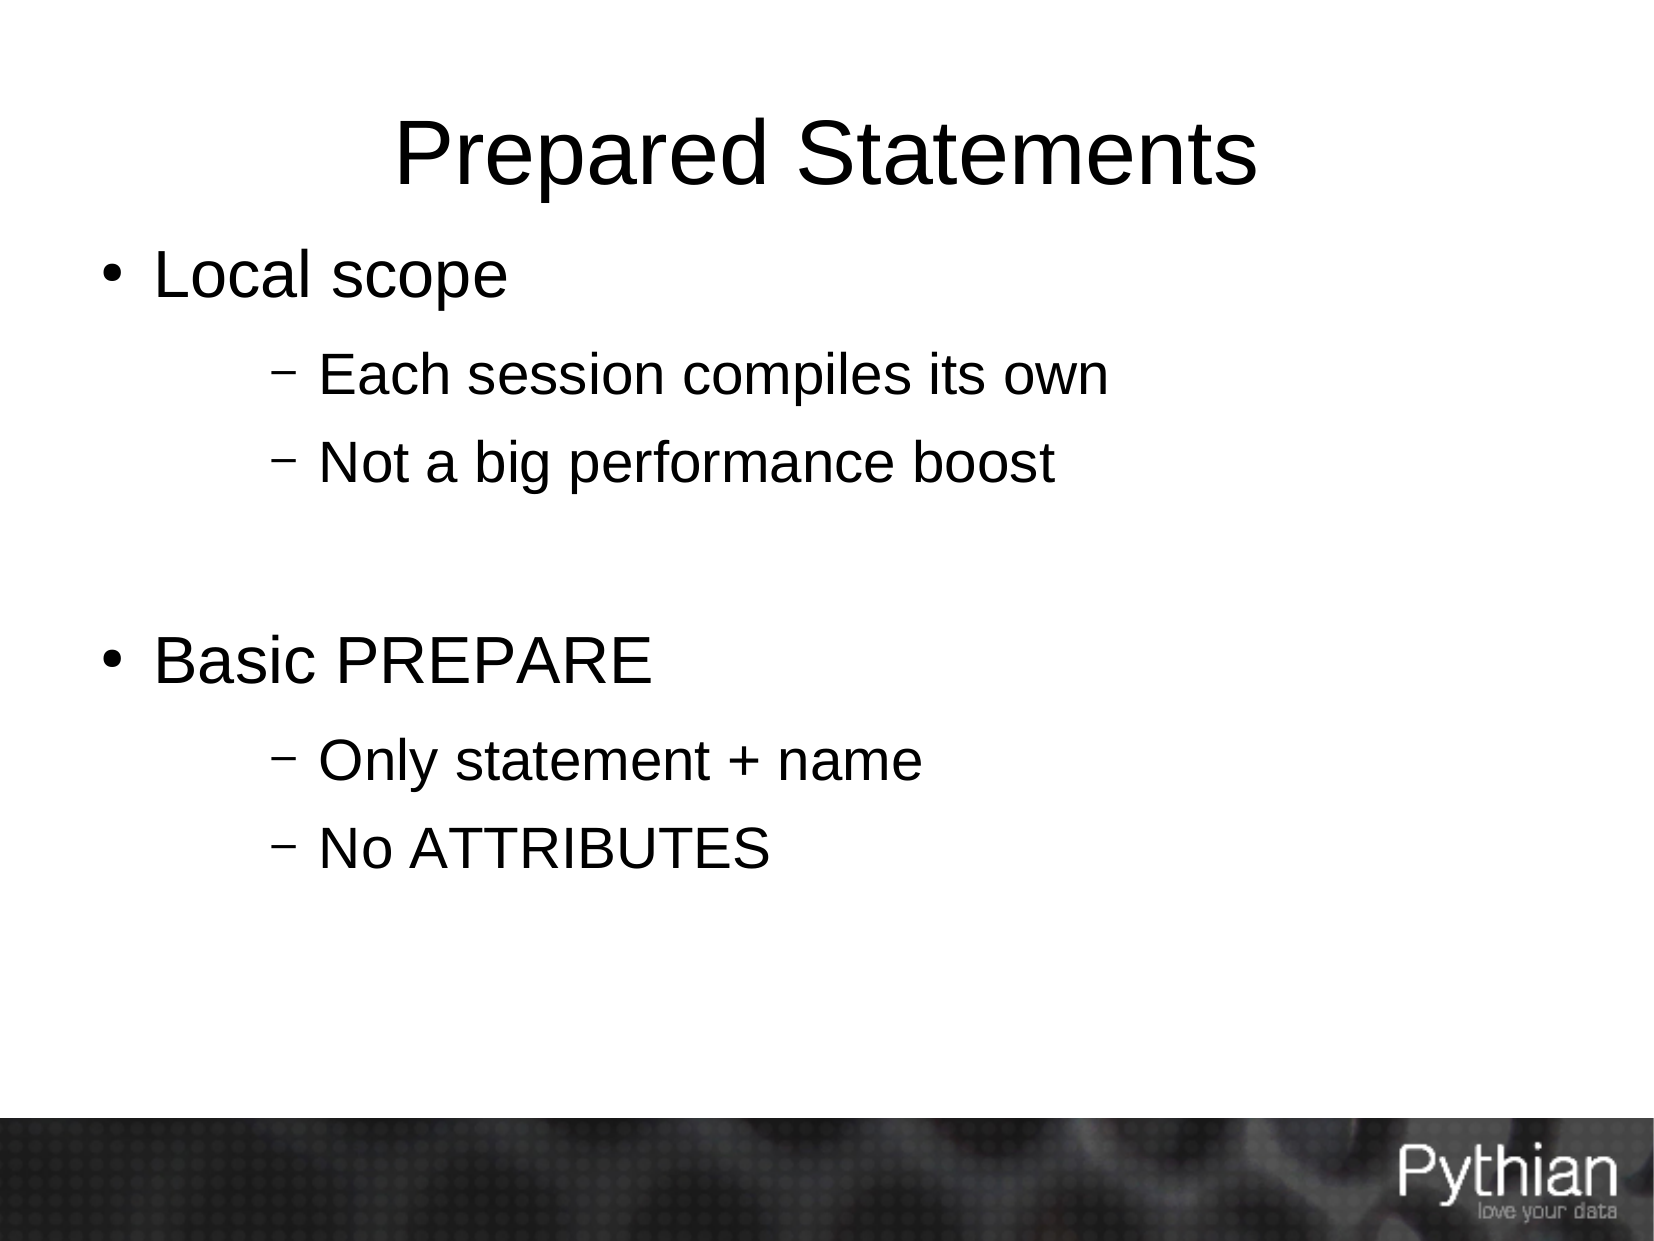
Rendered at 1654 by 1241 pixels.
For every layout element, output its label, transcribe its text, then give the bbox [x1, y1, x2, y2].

picture [0, 1118, 1654, 1241]
list Local scope Each session compiles its own Not a big performance boost Basic PREPARE Only statement + name No ATTRIBUTES [82, 237, 1571, 1041]
title Prepared Statements [82, 49, 1571, 237]
